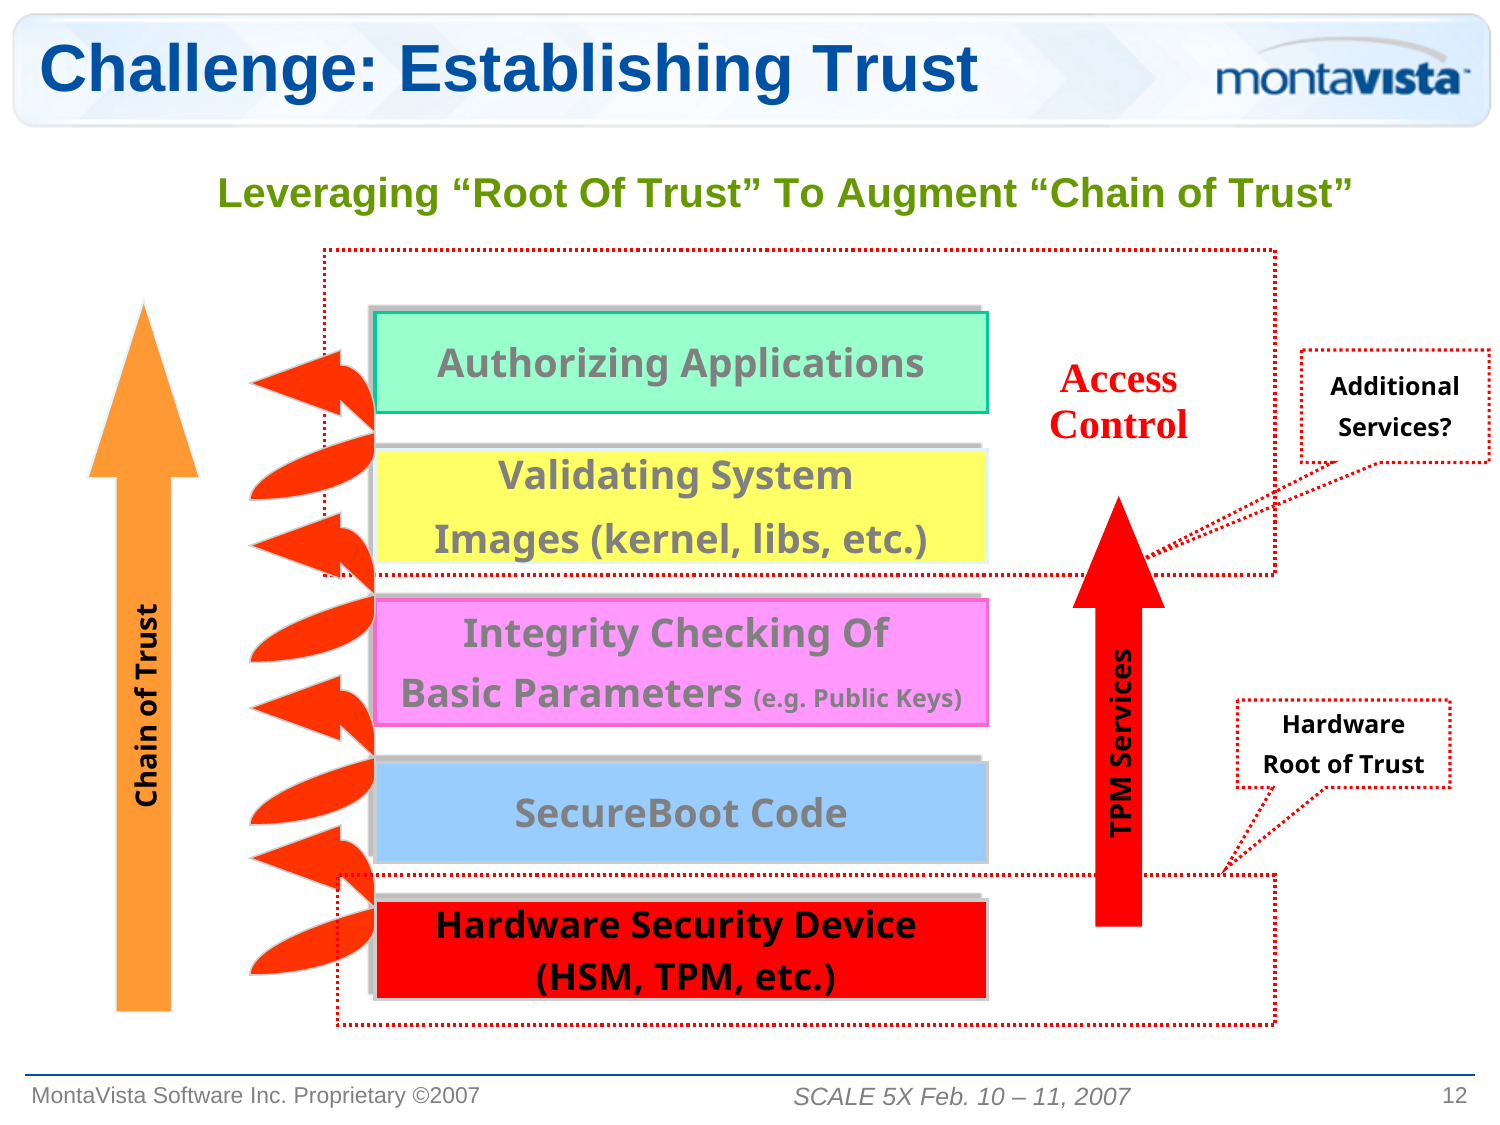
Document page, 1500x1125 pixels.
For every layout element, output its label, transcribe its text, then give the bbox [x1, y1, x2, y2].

text_box Integrity Checking Of Basic Parameters (e.g. Public Keys) [375, 599, 988, 725]
text_box [249, 283, 1275, 663]
title Challenge: Establishing Trust [24, 12, 1200, 126]
text_box [249, 674, 375, 826]
text_box Authorizing Applications [375, 312, 988, 413]
list Leveraging “Root Of Trust” To Augment “Chain of Trust” [99, 162, 1472, 283]
text_box [1096, 901, 1141, 926]
text_box [249, 824, 375, 976]
text_box Chain of Trust [117, 549, 173, 863]
text_box Hardware Root of Trust [1226, 699, 1451, 869]
text_box Hardware Security Device (HSM, TPM, etc.) [375, 899, 988, 1000]
text_box Additional Services? [1133, 349, 1490, 564]
text_box [87, 299, 201, 1013]
text_box TPM Services [1092, 587, 1148, 901]
text_box SecureBoot Code [375, 762, 988, 863]
text_box Access Control [1018, 347, 1219, 456]
text_box Validating System Images (kernel, libs, etc.) [375, 449, 988, 563]
